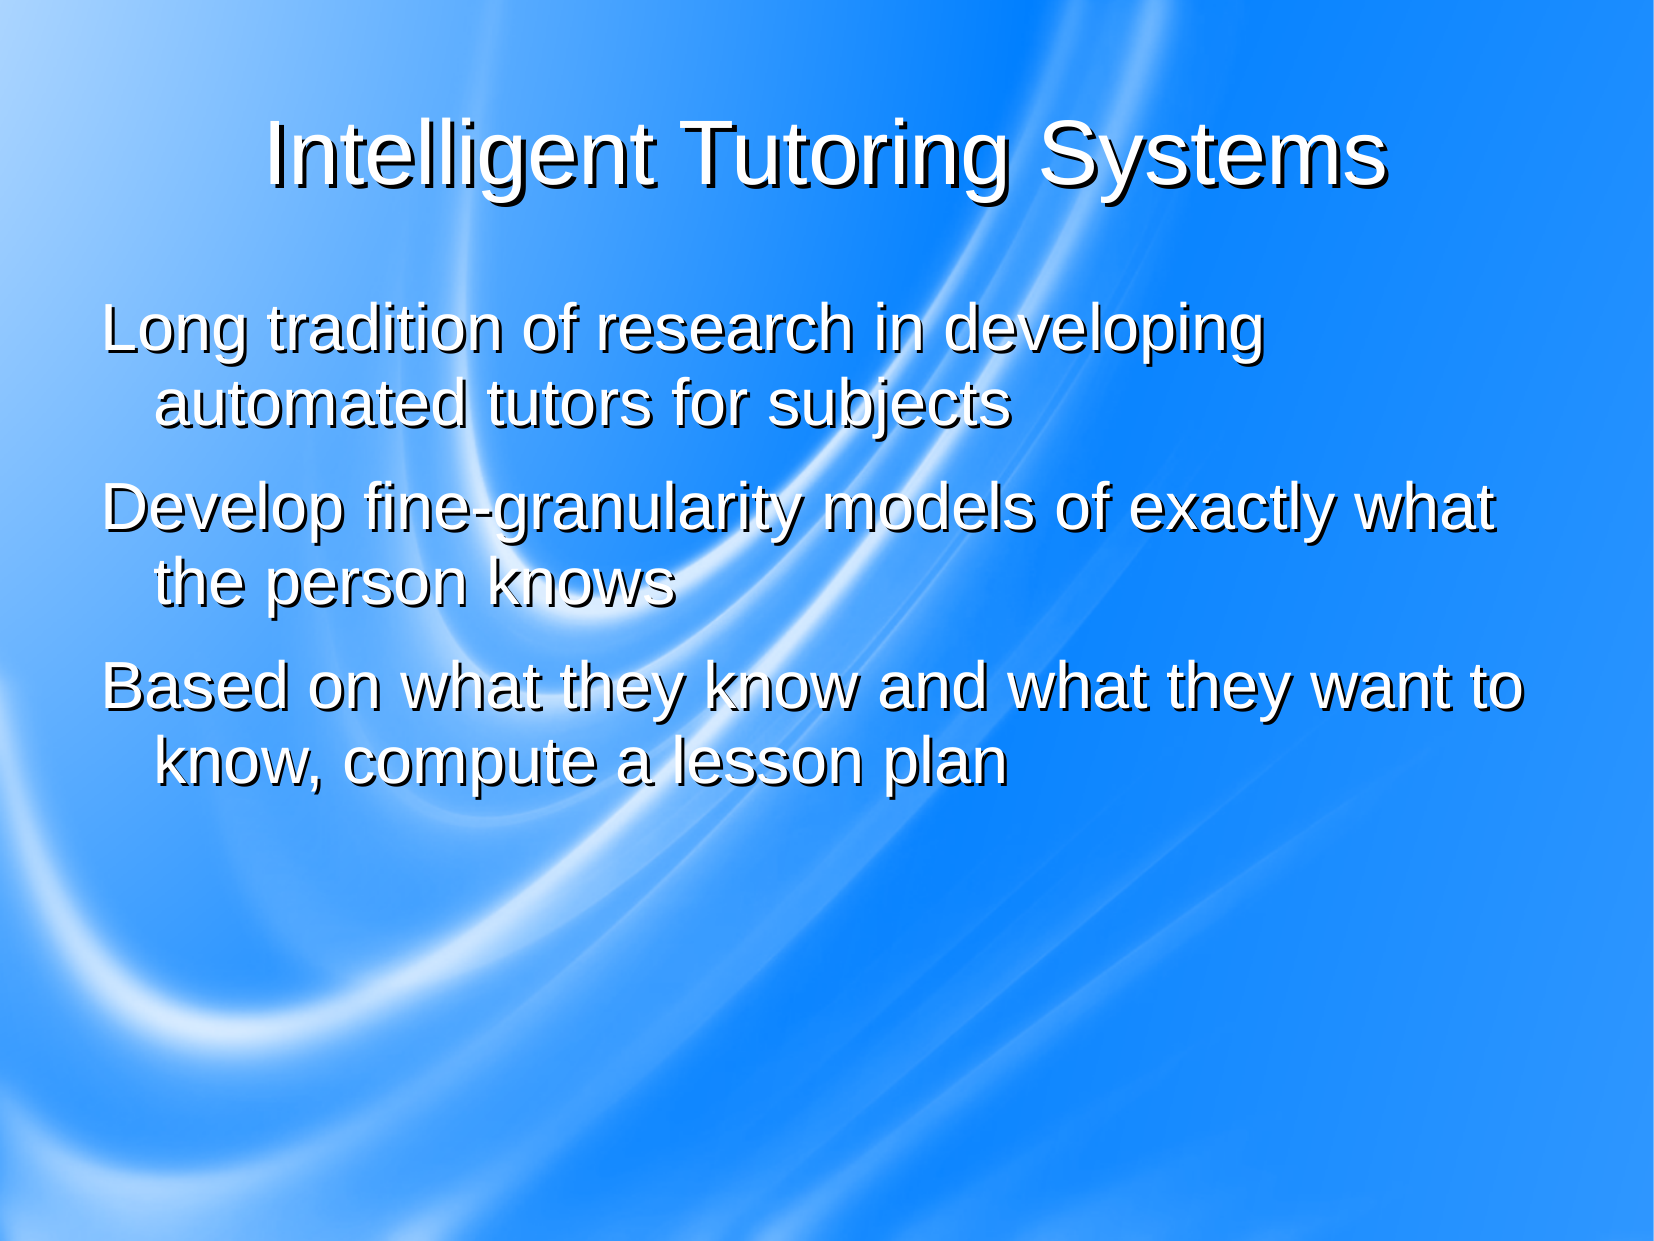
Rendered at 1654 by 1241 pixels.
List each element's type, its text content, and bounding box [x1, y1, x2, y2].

picture [0, 0, 1654, 1241]
list Long tradition of research in developing automated tutors for subjects Develop fine-granularity models of exactly what the person knows Based on what they know and what they want to know, compute a lesson plan [82, 290, 1571, 1094]
title Intelligent Tutoring Systems [82, 56, 1571, 250]
